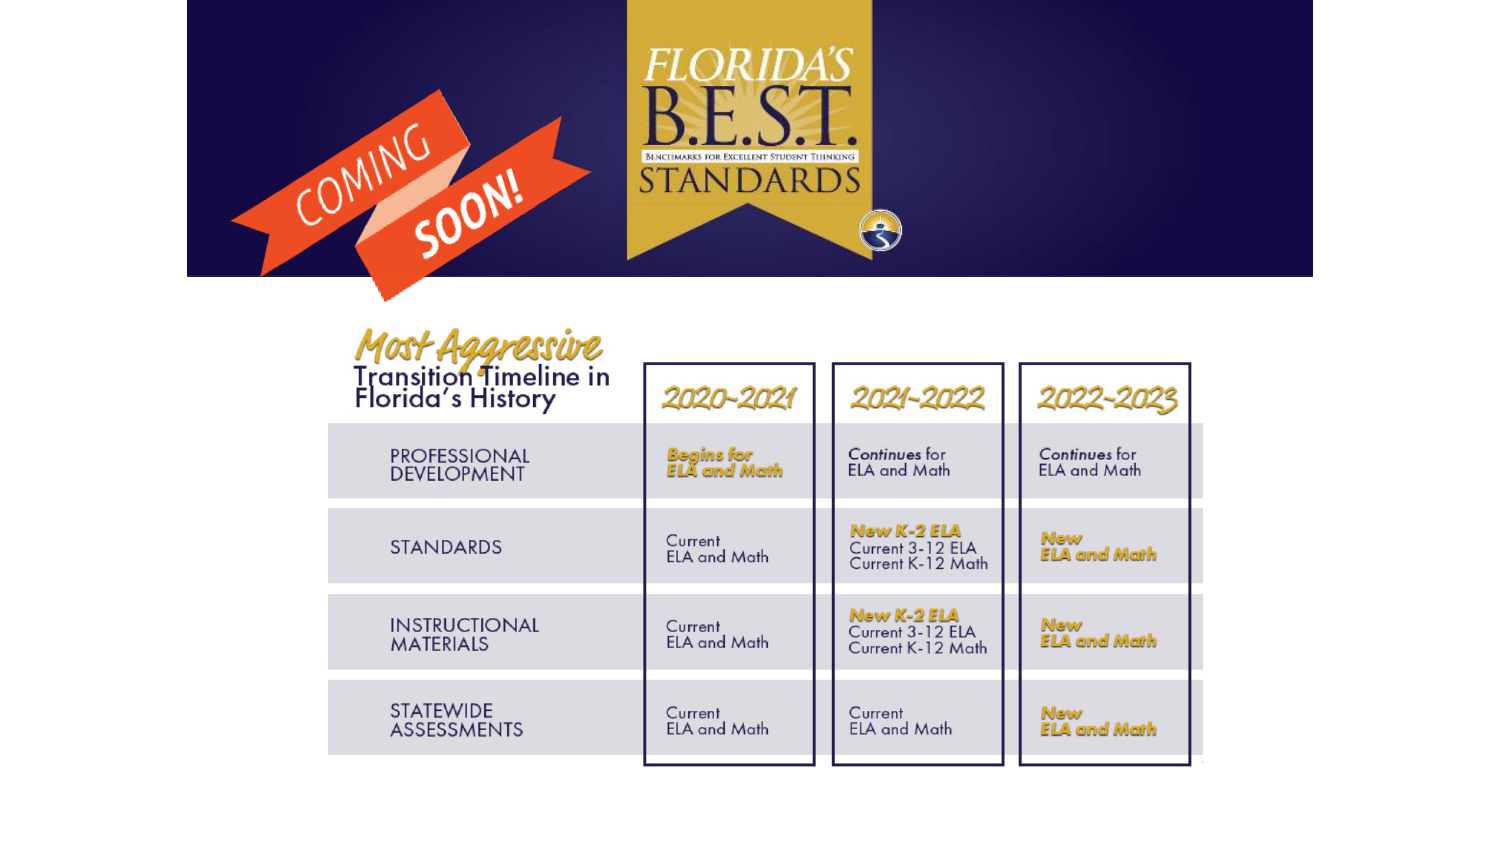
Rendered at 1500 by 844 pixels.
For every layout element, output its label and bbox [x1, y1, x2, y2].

picture [187, 0, 1313, 779]
